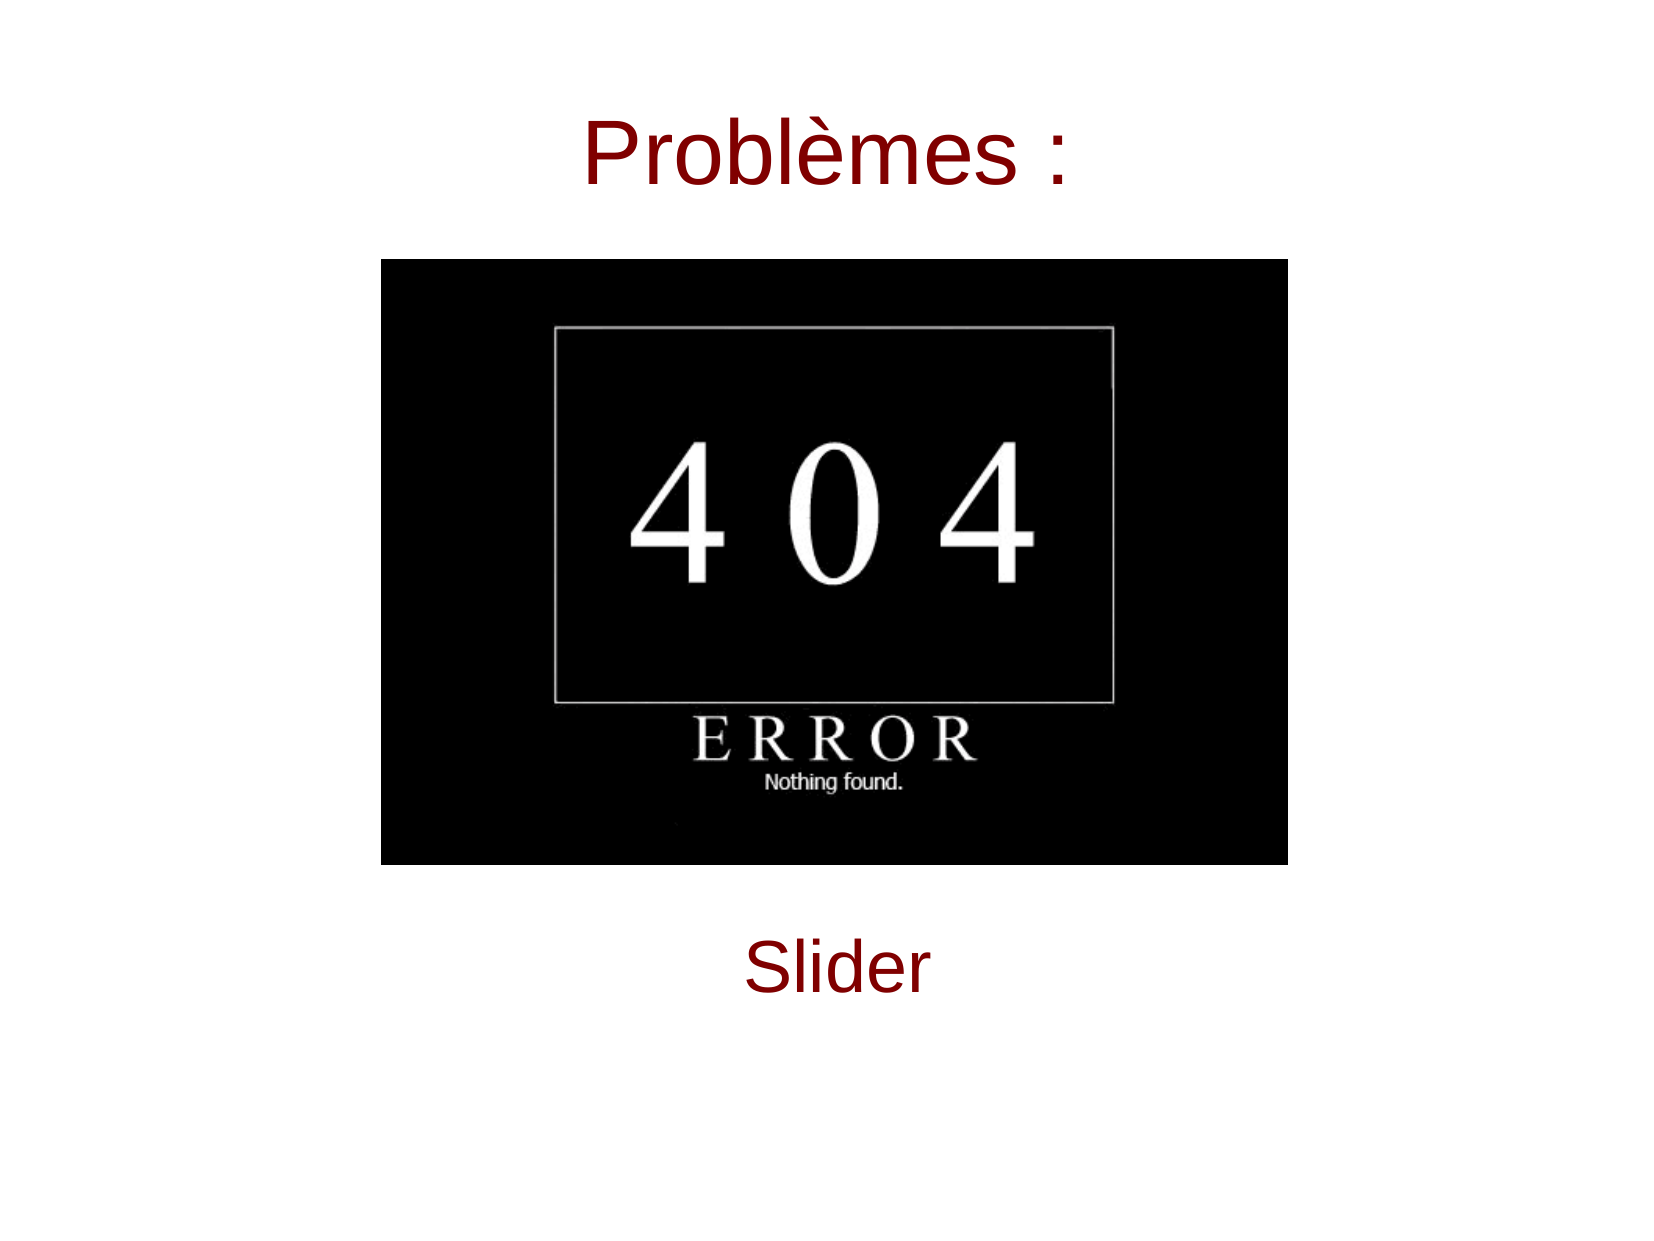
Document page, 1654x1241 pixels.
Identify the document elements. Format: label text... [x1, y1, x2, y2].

picture [381, 259, 1288, 865]
list Slider [82, 864, 1571, 1010]
title Problèmes : [82, 49, 1571, 257]
